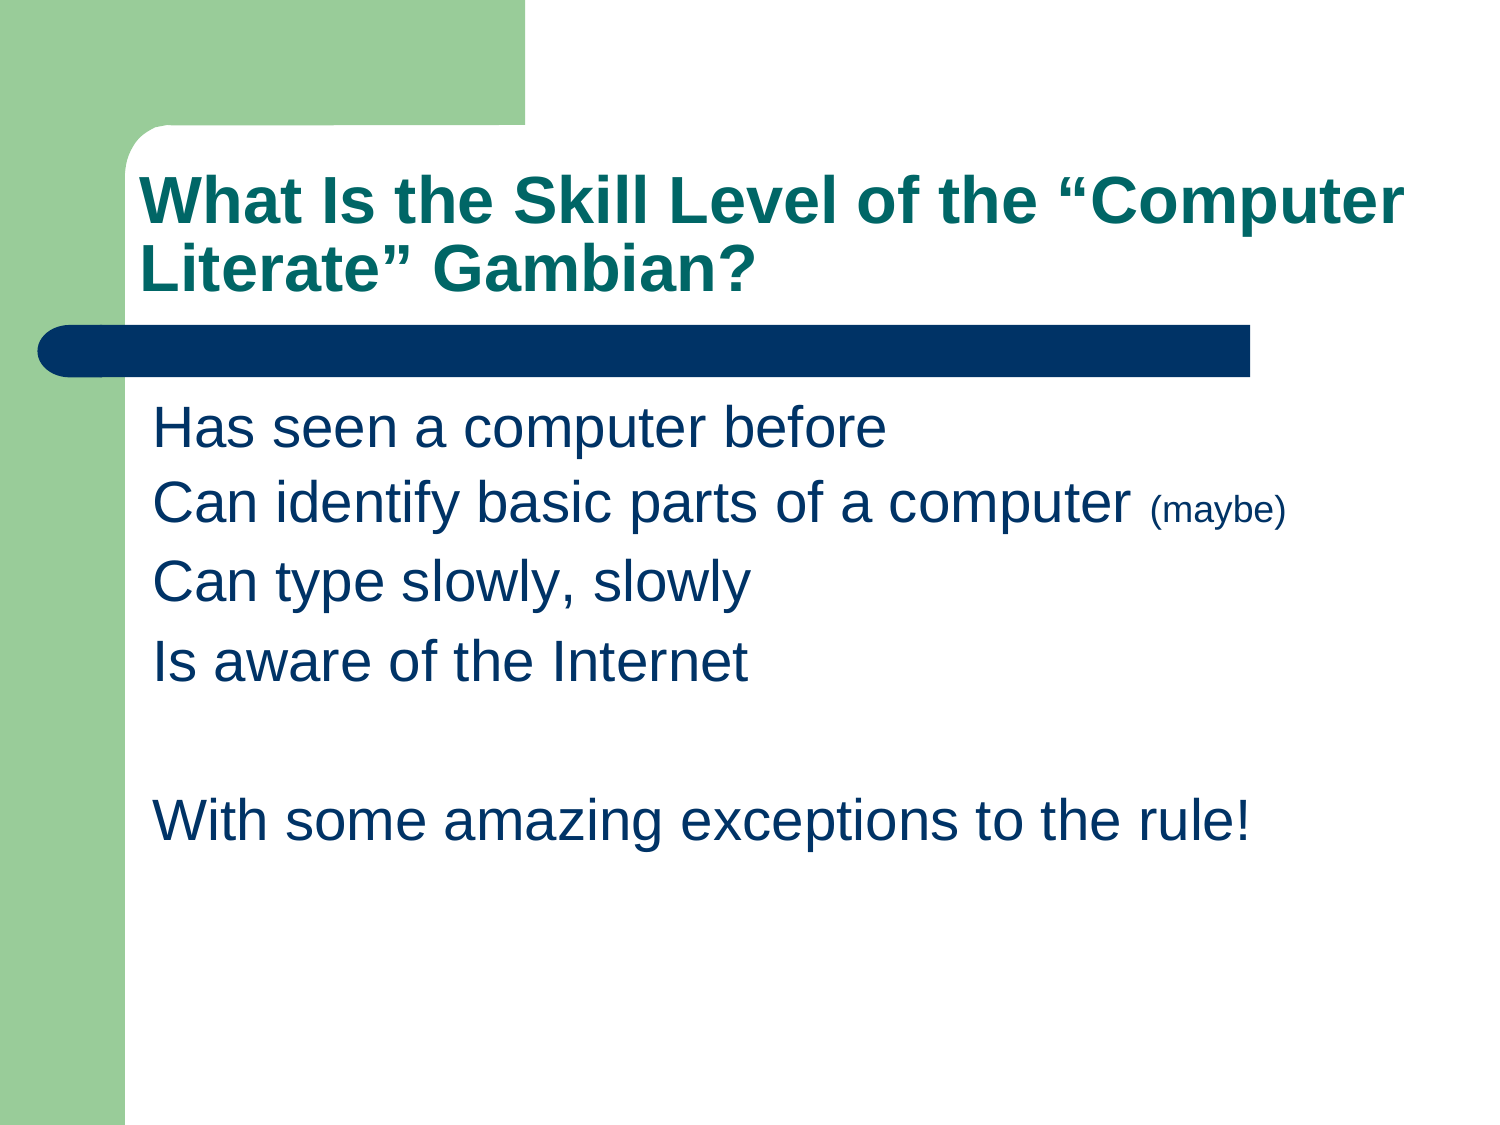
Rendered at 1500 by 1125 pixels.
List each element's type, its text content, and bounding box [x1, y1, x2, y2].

title What Is the Skill Level of the “Computer Literate” Gambian? [124, 124, 1425, 313]
list Has seen a computer before Can identify basic parts of a computer (maybe) Can type slowly, slowly Is aware of the Internet With some amazing exceptions to the rule! [137, 387, 1400, 999]
